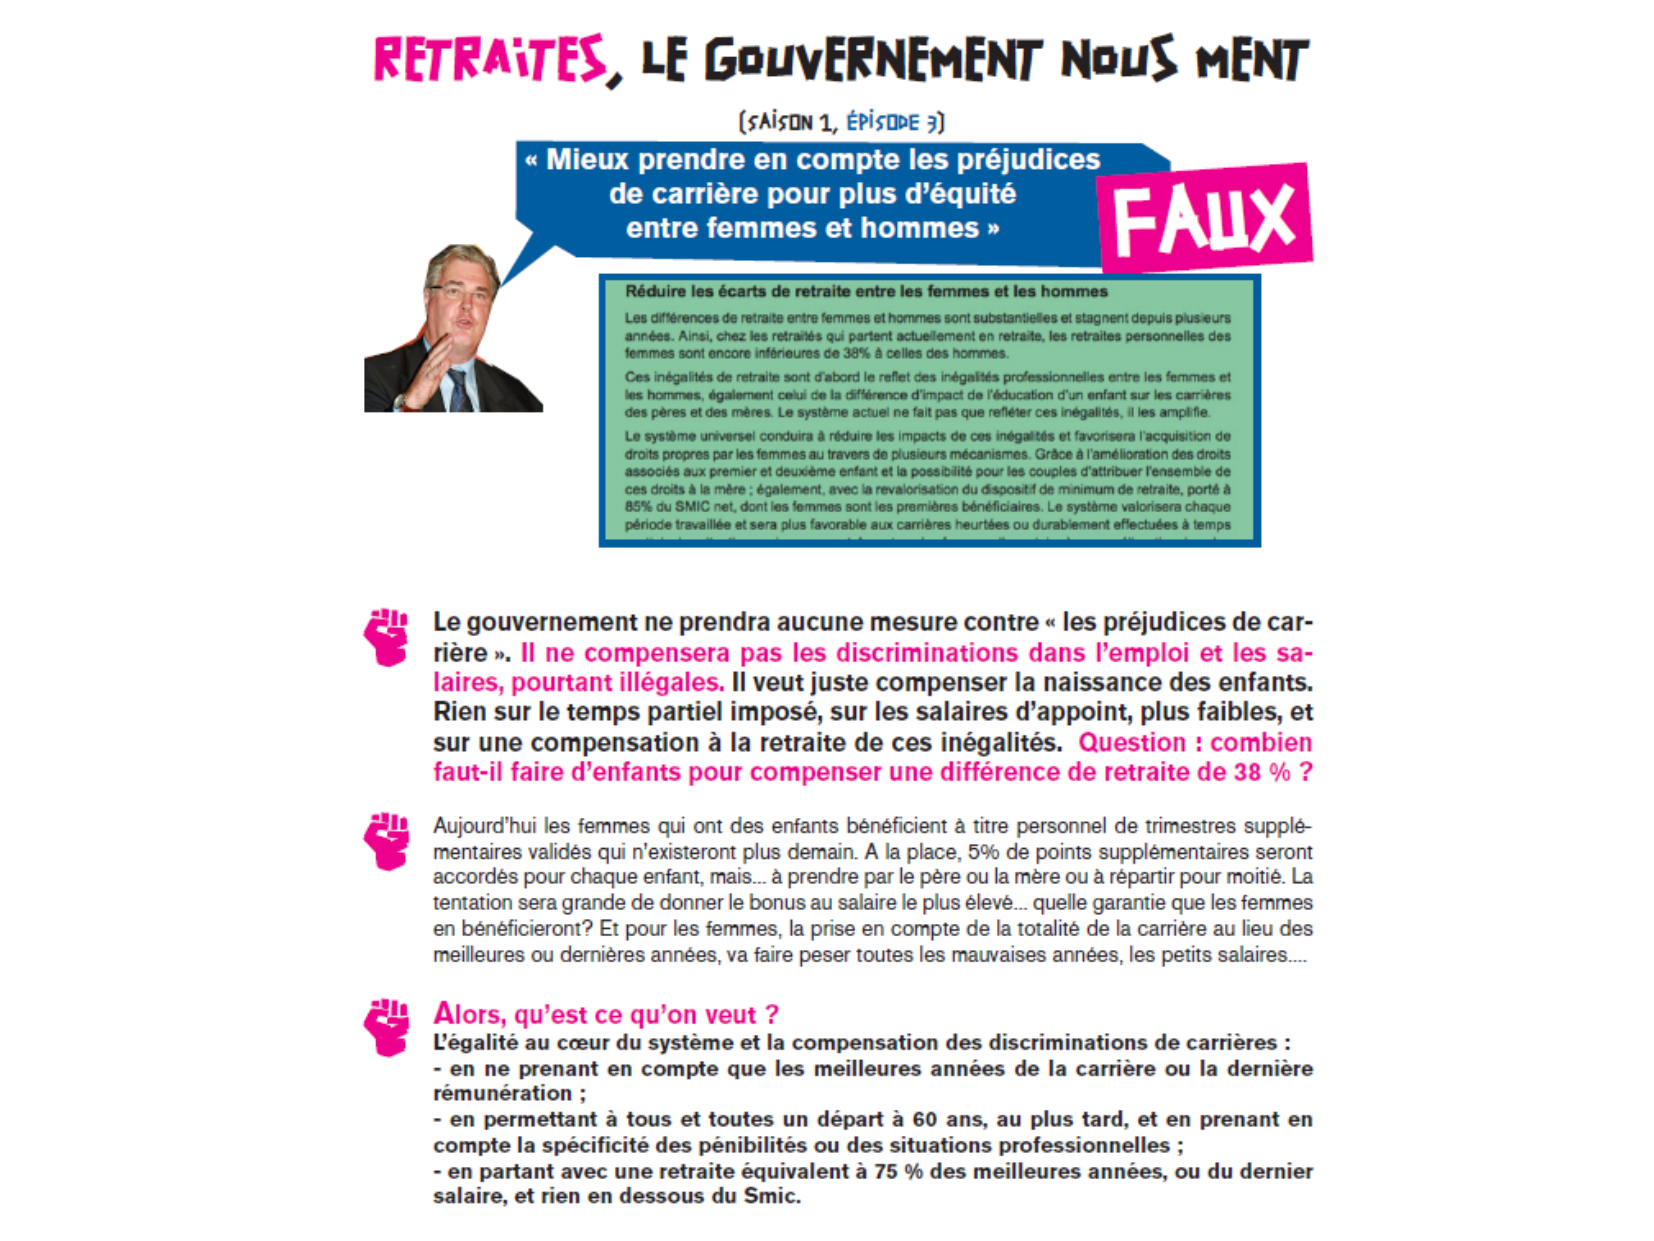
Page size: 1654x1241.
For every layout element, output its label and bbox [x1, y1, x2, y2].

picture [322, 0, 1347, 1241]
